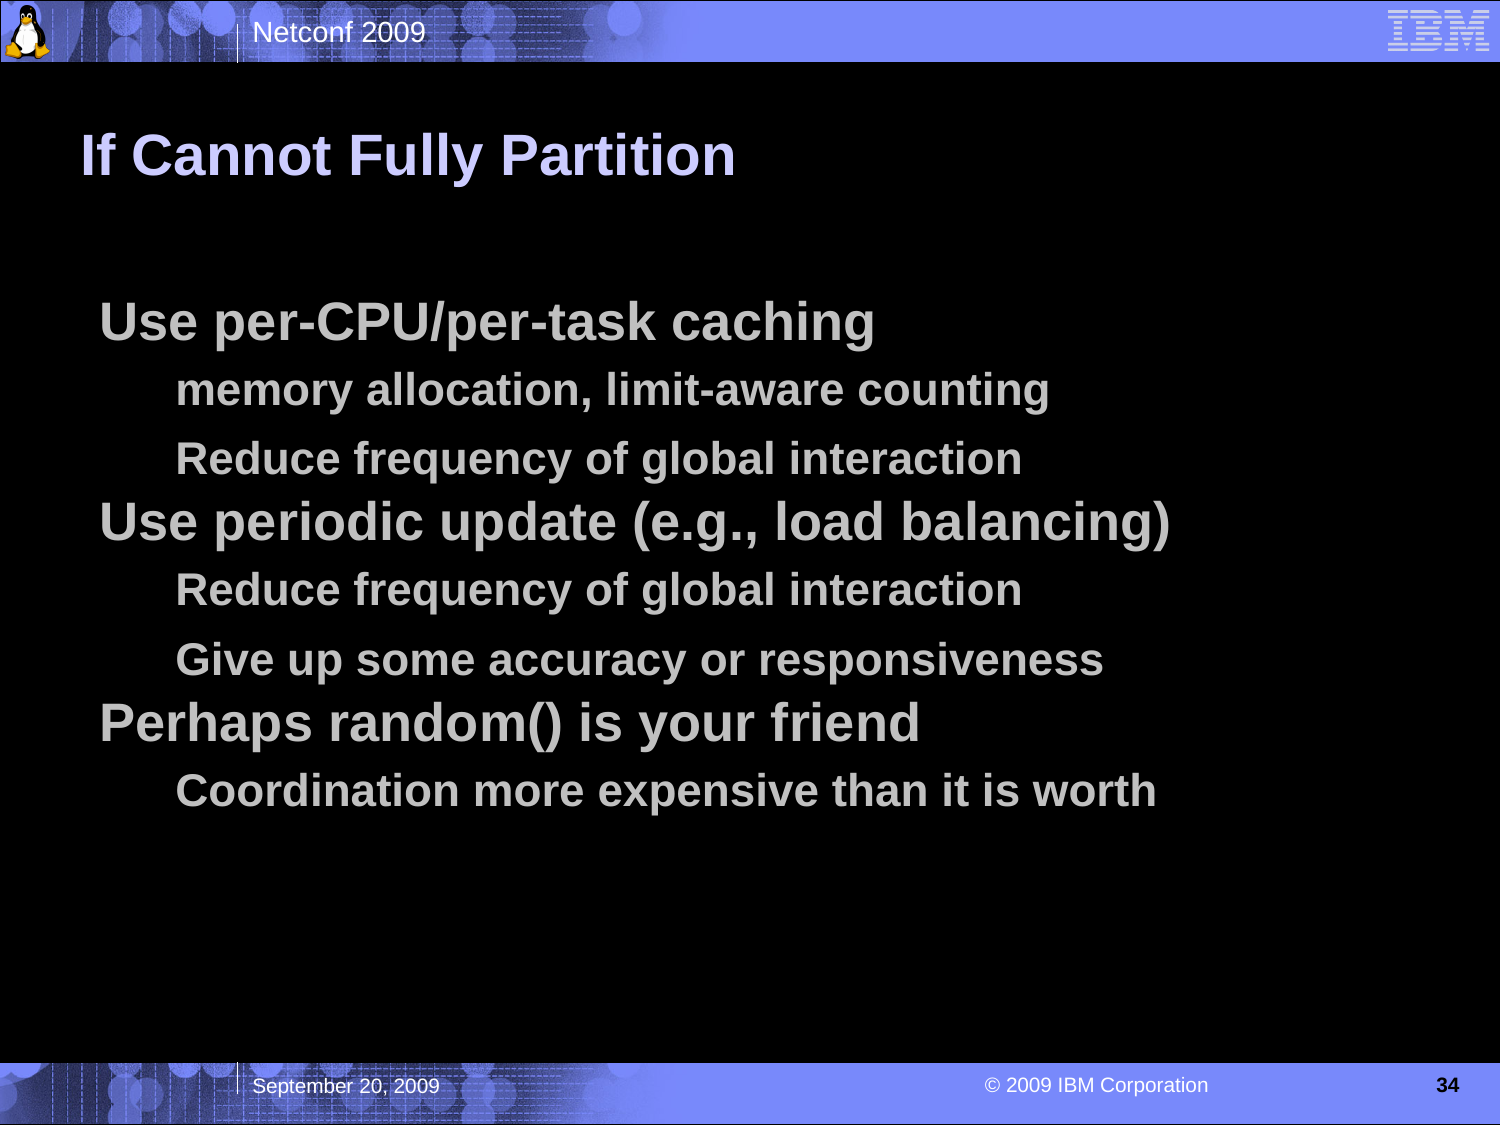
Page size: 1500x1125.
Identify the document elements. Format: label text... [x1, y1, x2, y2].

picture [1, 1, 1500, 62]
title If Cannot Fully Partition [79, 116, 1433, 199]
picture [0, 1063, 1500, 1124]
list Use per-CPU/per-task caching memory allocation, limit-aware counting Reduce frequency of global interaction Use periodic update (e.g., load balancing) Reduce frequency of global interaction Give up some accuracy or responsiveness Perhaps random() is your friend Coordination more expensive than it is worth [99, 291, 1389, 1022]
